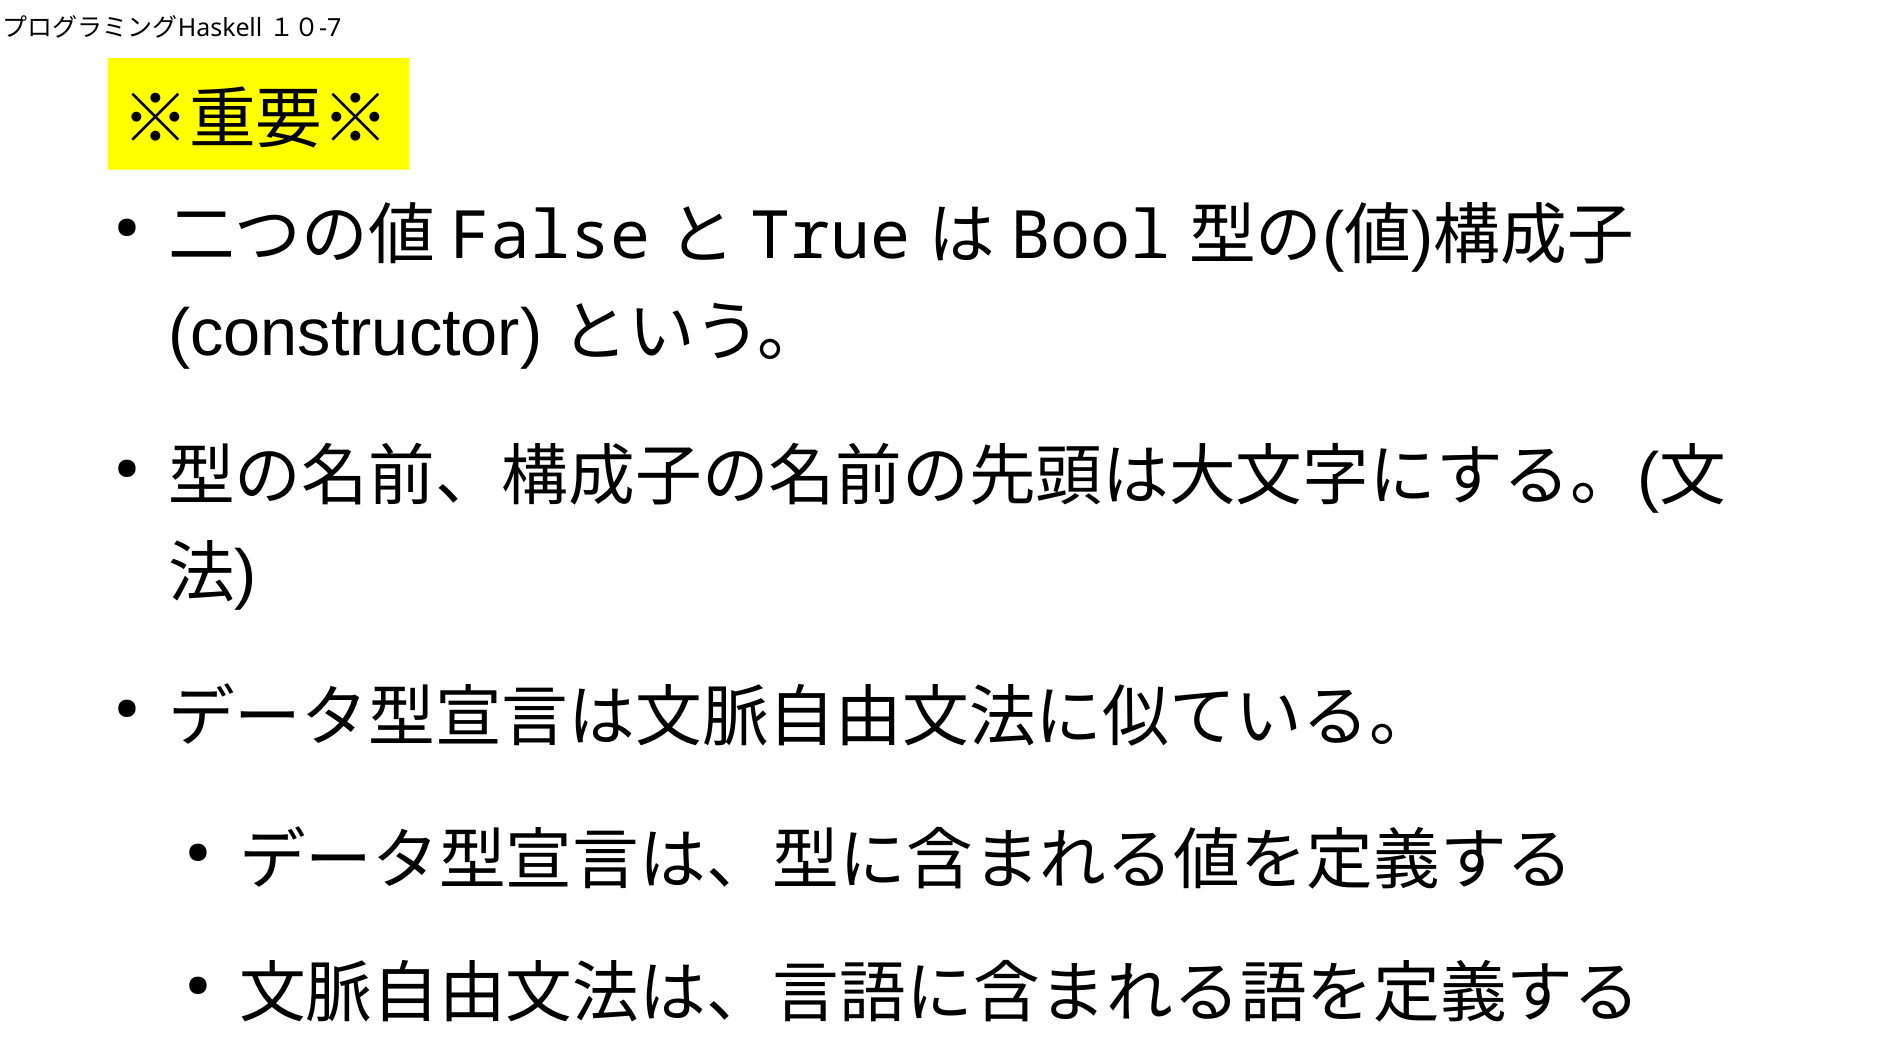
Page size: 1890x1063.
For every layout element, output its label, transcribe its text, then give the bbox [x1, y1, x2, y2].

text_box ※重要※ [107, 58, 410, 140]
list 二つの値 False と True は Bool 型の(値)構成子 (constructor) という。 型の名前、構成子の名前の先頭は大文字にする。(文法) データ型宣言は文脈自由文法に似ている。 データ型宣言は、型に含まれる値を定義する 文脈自由文法は、言語に含まれる語を定義する [94, 177, 1796, 781]
